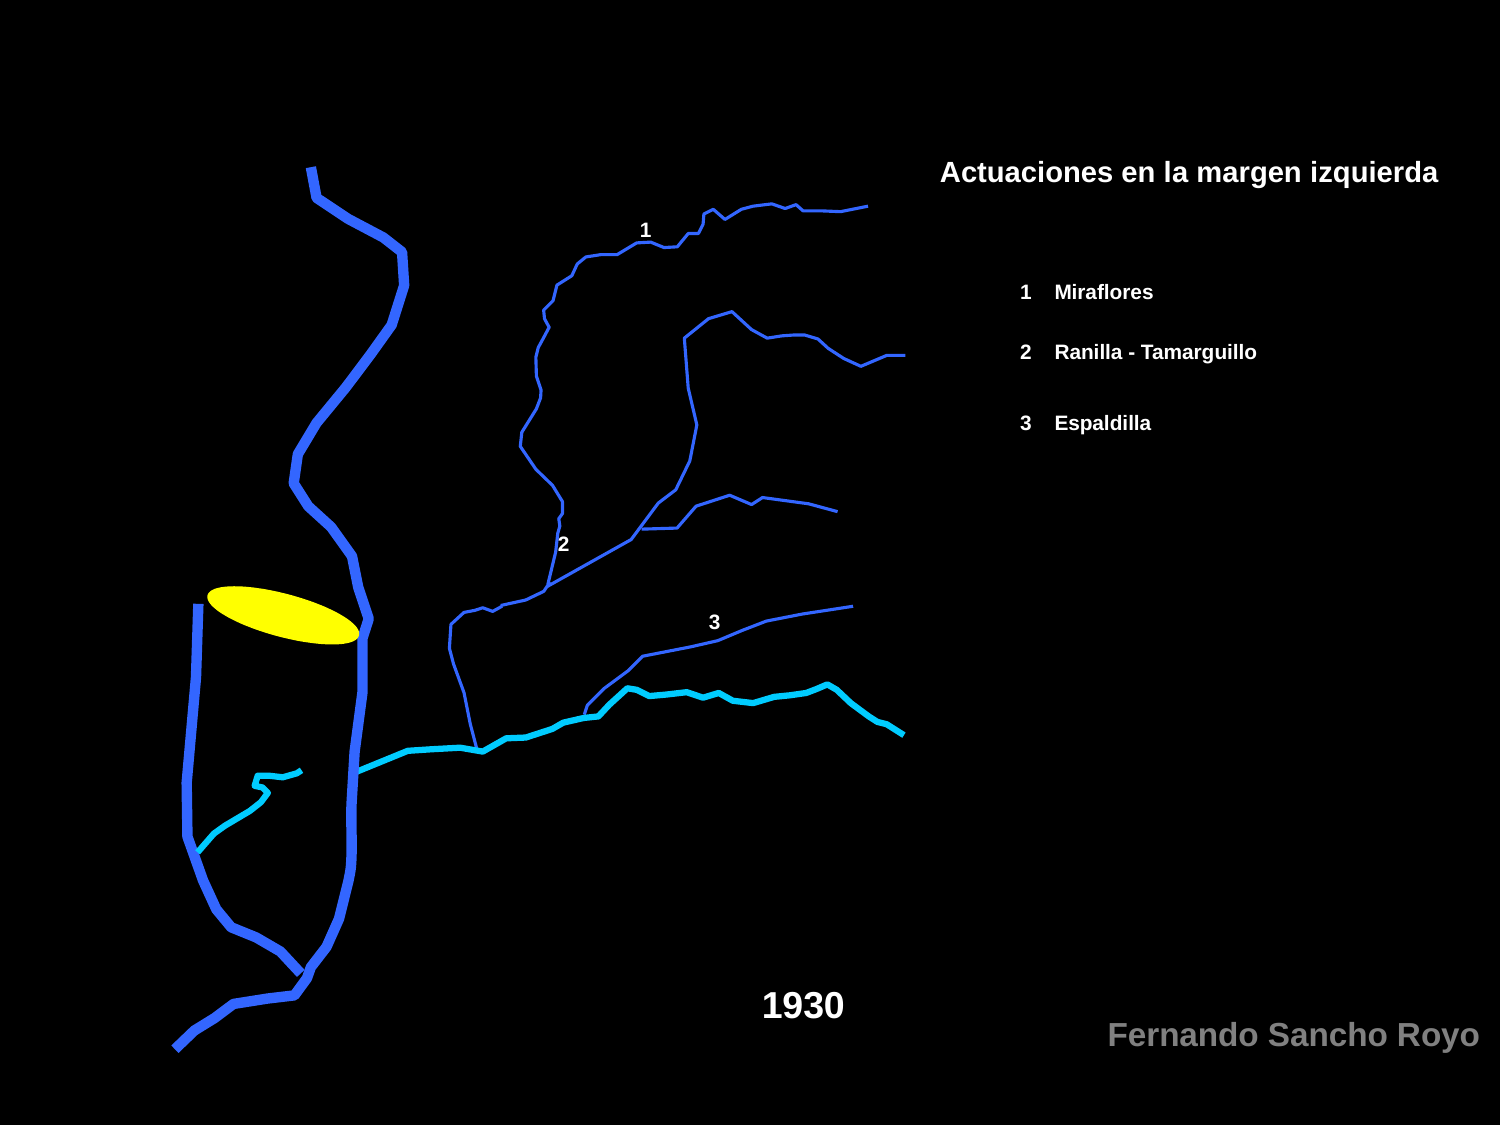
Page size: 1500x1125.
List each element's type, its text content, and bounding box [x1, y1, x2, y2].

text_box Fernando Sancho Royo [1092, 1005, 1500, 1061]
text_box 3 Espaldilla [1004, 402, 1500, 443]
text_box 1930 [746, 973, 872, 1034]
text_box Actuaciones en la margen izquierda [924, 145, 1500, 196]
text_box 3 [693, 601, 751, 642]
text_box 2 Ranilla - Tamarguillo [1004, 331, 1364, 372]
text_box [208, 587, 359, 644]
text_box 1 [624, 209, 682, 250]
text_box 1 Miraflores [1004, 271, 1437, 312]
text_box 2 [542, 522, 600, 563]
